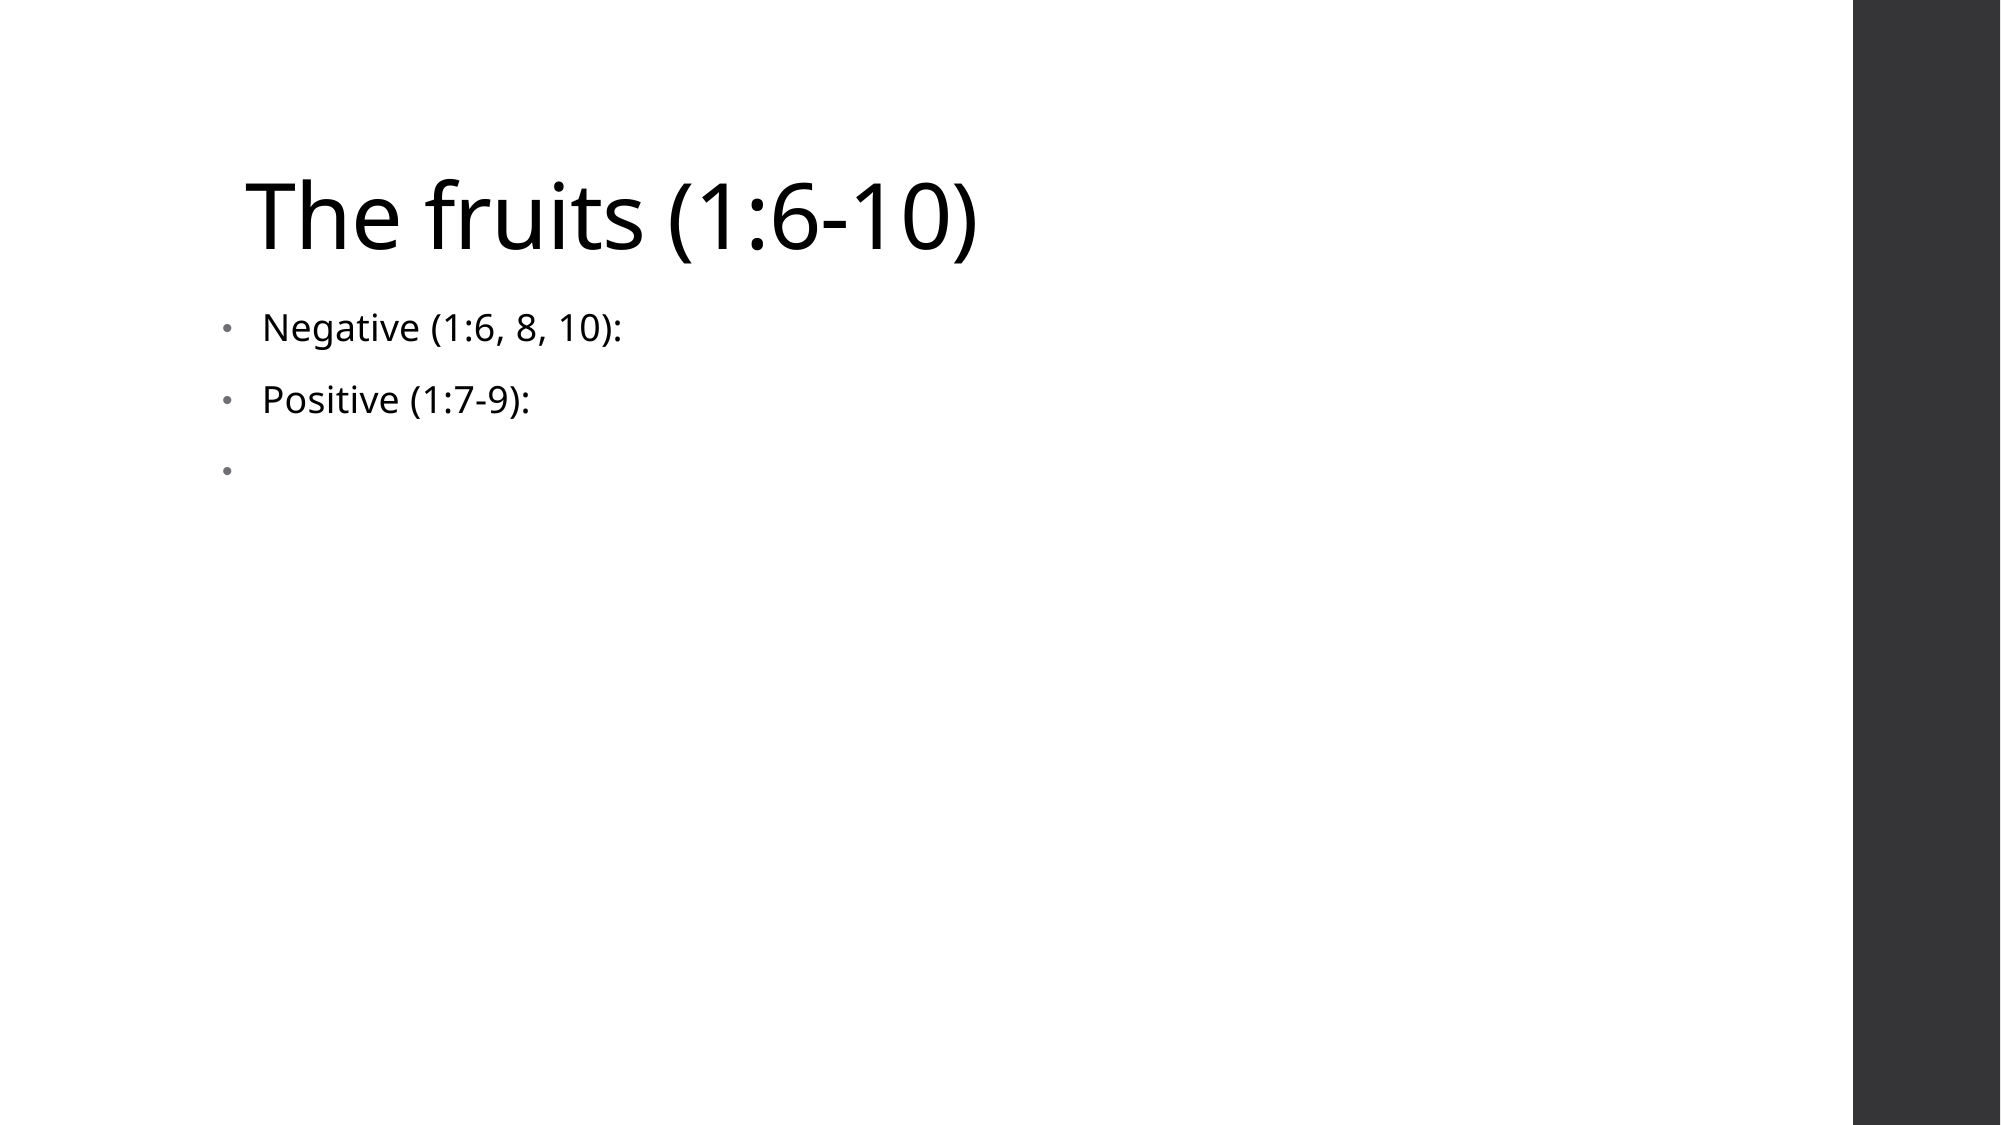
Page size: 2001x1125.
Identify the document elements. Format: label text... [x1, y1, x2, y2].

list Negative (1:6, 8, 10): Positive (1:7-9): [206, 299, 1617, 1014]
title The fruits (1:6-10) [206, 60, 1797, 278]
